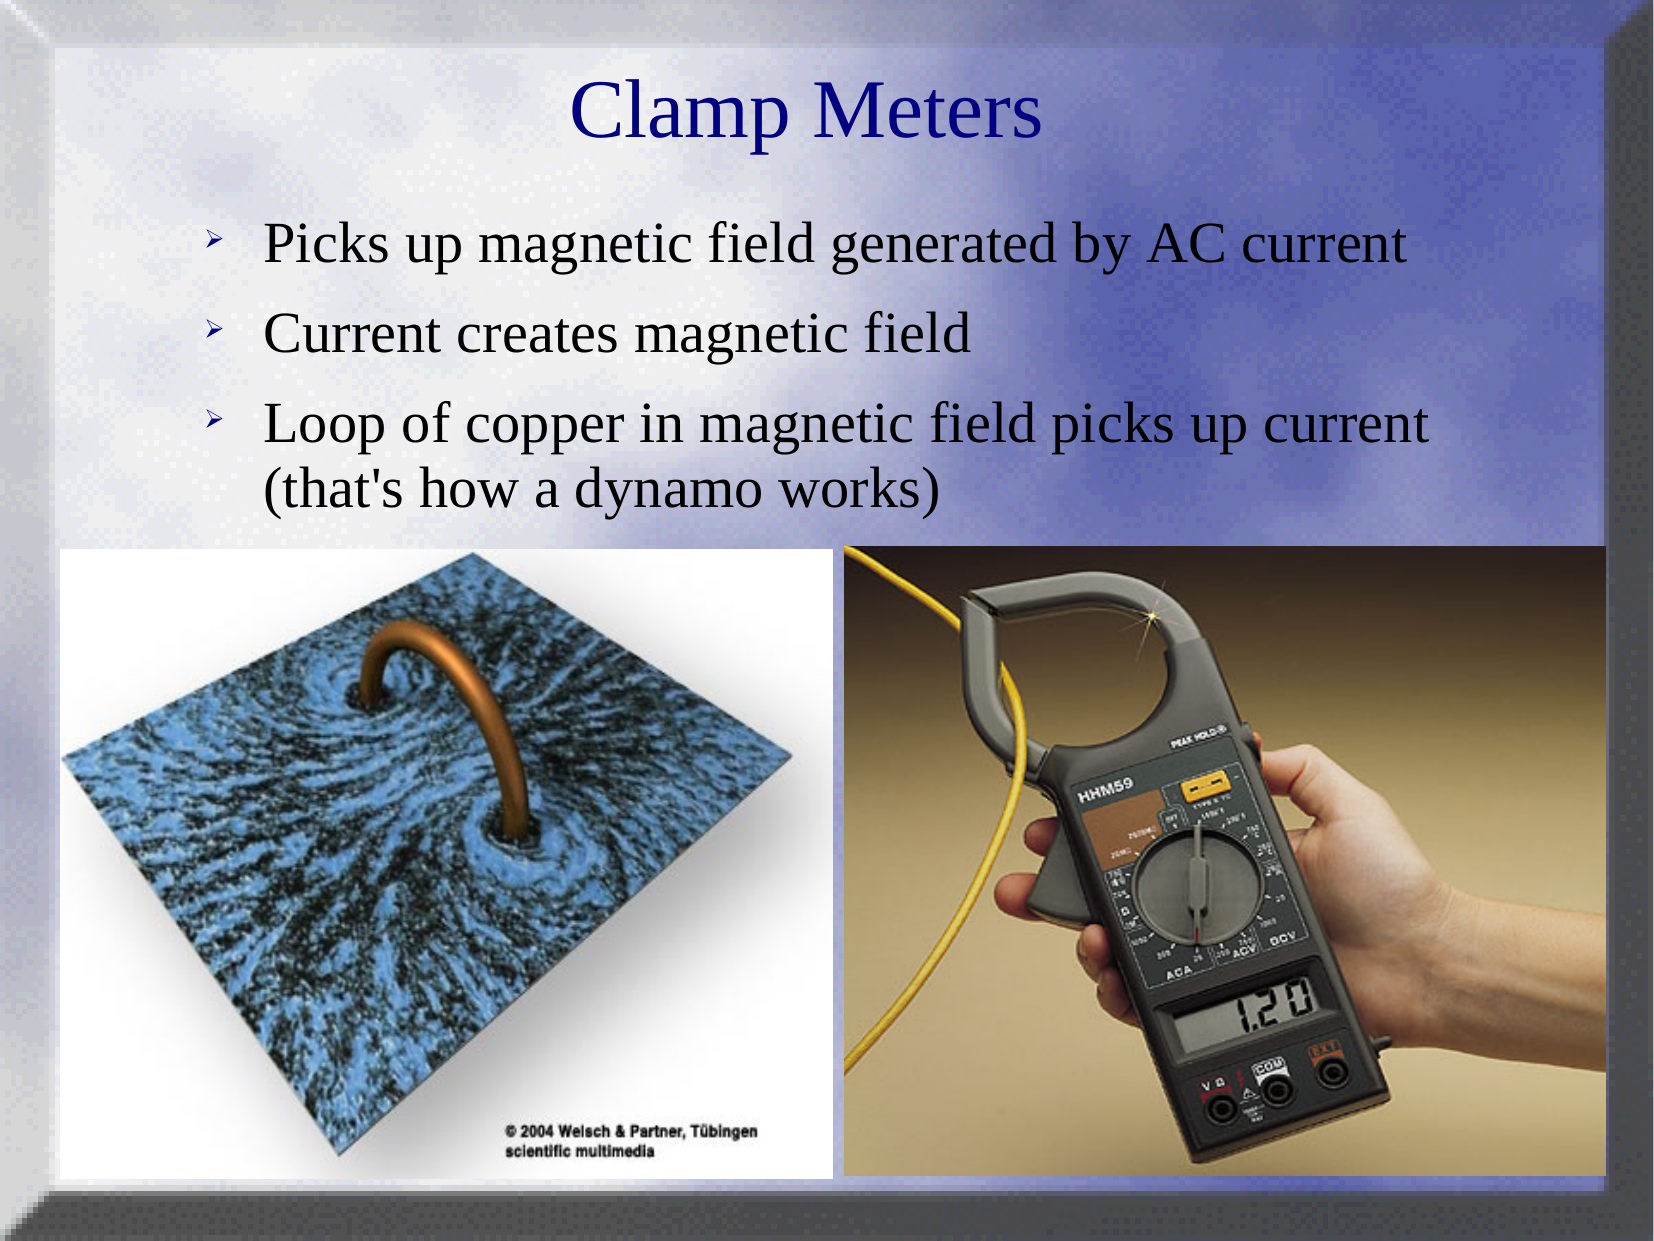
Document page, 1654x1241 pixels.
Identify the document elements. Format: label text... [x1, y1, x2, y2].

list Picks up magnetic field generated by AC current Current creates magnetic field Loop of copper in magnetic field picks up current (that's how a dynamo works) [204, 210, 1464, 520]
title Clamp Meters [187, 55, 1426, 163]
picture [0, 0, 1654, 1241]
